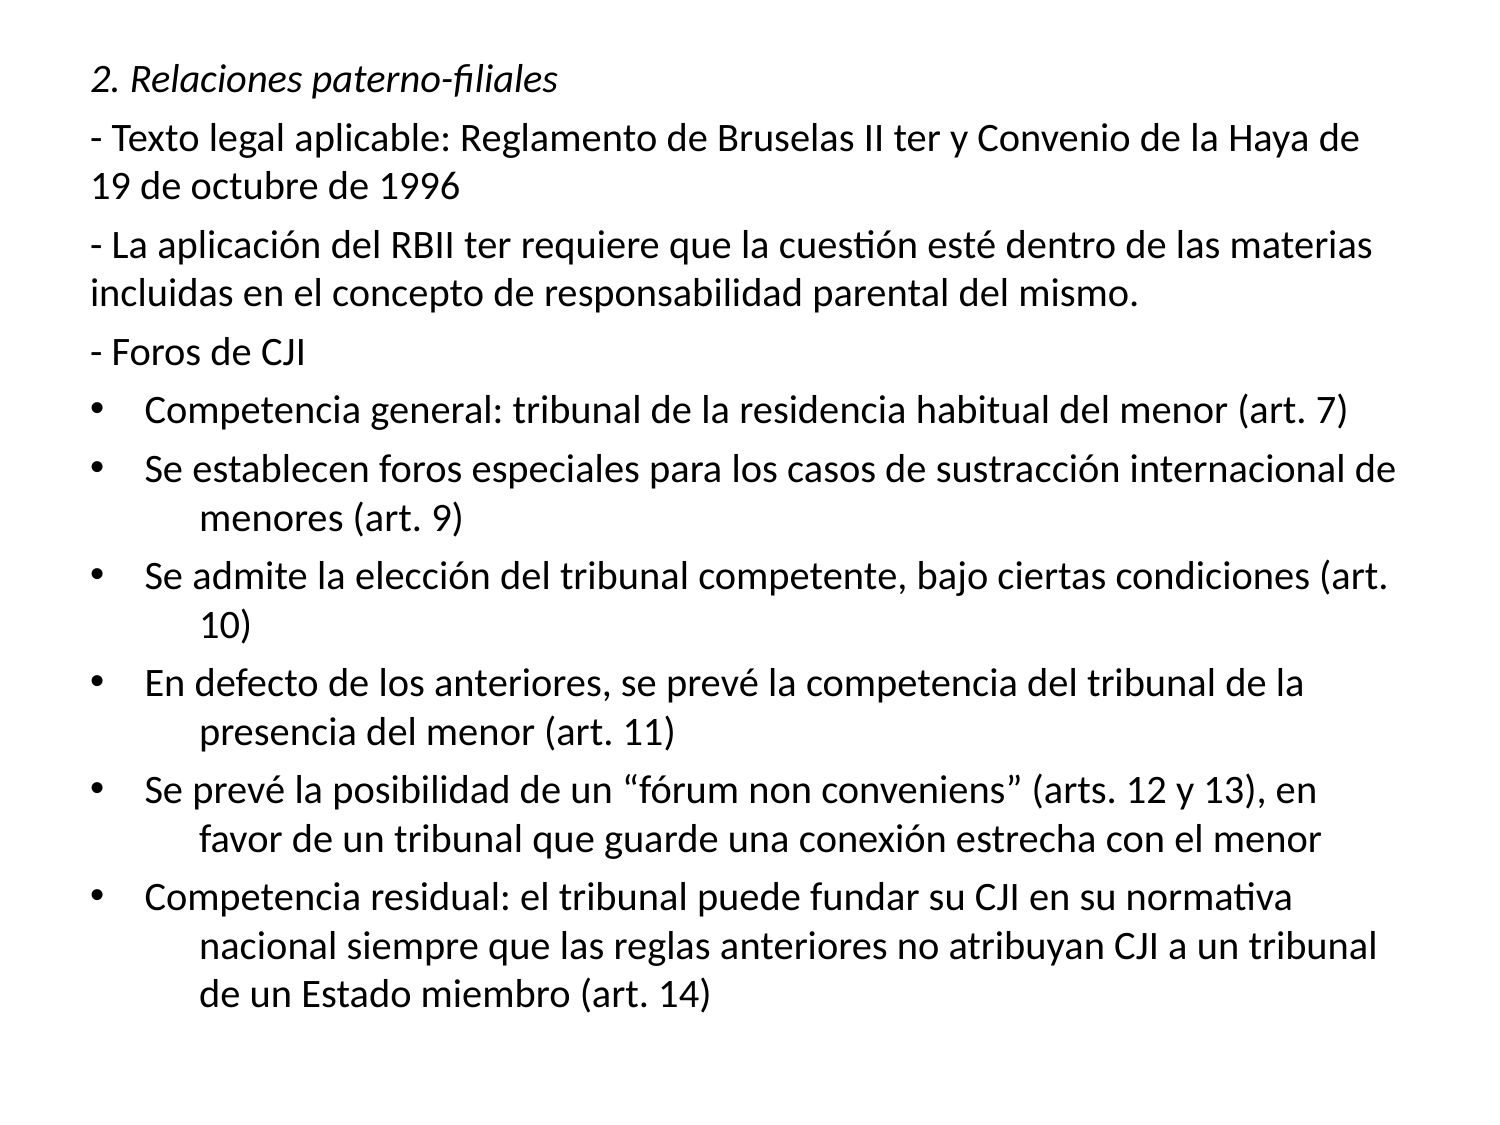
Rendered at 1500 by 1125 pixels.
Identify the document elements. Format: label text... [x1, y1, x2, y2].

list 2. Relaciones paterno-filiales - Texto legal aplicable: Reglamento de Bruselas II ter y Convenio de la Haya de 19 de octubre de 1996 - La aplicación del RBII ter requiere que la cuestión esté dentro de las materias incluidas en el concepto de responsabilidad parental del mismo. - Foros de CJI Competencia general: tribunal de la residencia habitual del menor (art. 7) Se establecen foros especiales para los casos de sustracción internacional de menores (art. 9) Se admite la elección del tribunal competente, bajo ciertas condiciones (art. 10) En defecto de los anteriores, se prevé la competencia del tribunal de la presencia del menor (art. 11) Se prevé la posibilidad de un “fórum non conveniens” (arts. 12 y 13), en favor de un tribunal que guarde una conexión estrecha con el menor Competencia residual: el tribunal puede fundar su CJI en su normativa nacional siempre que las reglas anteriores no atribuyan CJI a un tribunal de un Estado miembro (art. 14) [75, 44, 1426, 1033]
